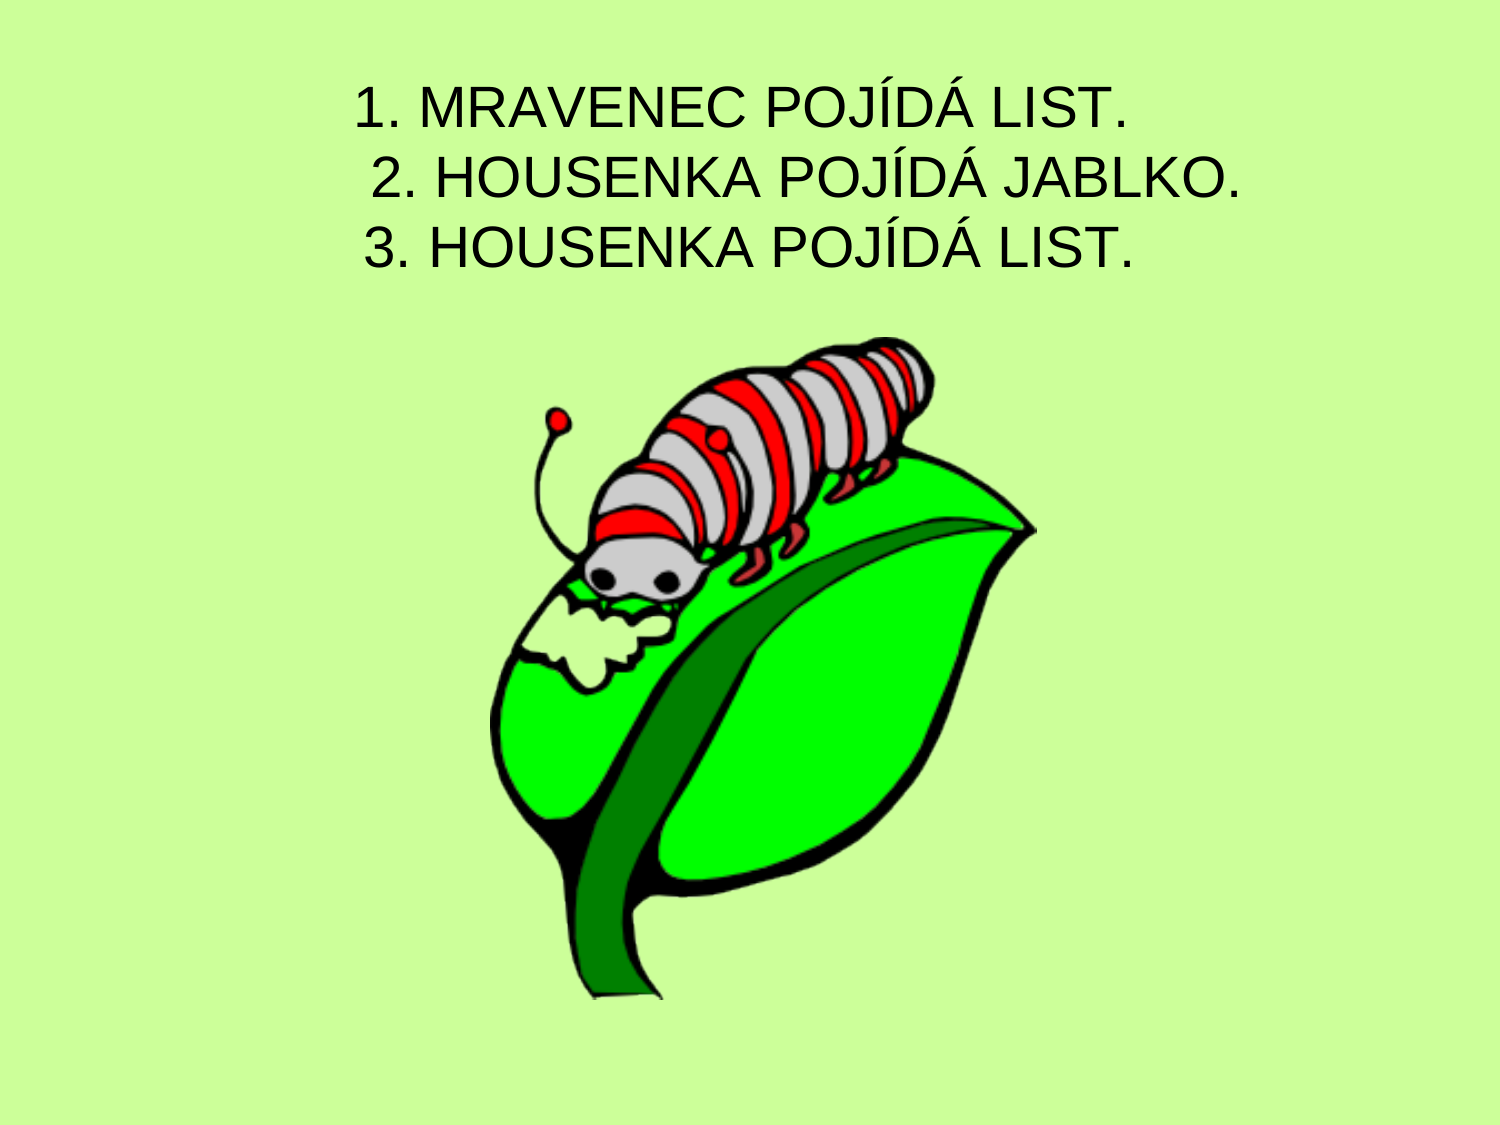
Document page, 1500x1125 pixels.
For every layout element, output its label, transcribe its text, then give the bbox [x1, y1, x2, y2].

title 1. MRAVENEC POJÍDÁ LIST. 2. HOUSENKA POJÍDÁ JABLKO. 3. HOUSENKA POJÍDÁ LIST. [75, 45, 1426, 303]
picture [490, 337, 1037, 1000]
